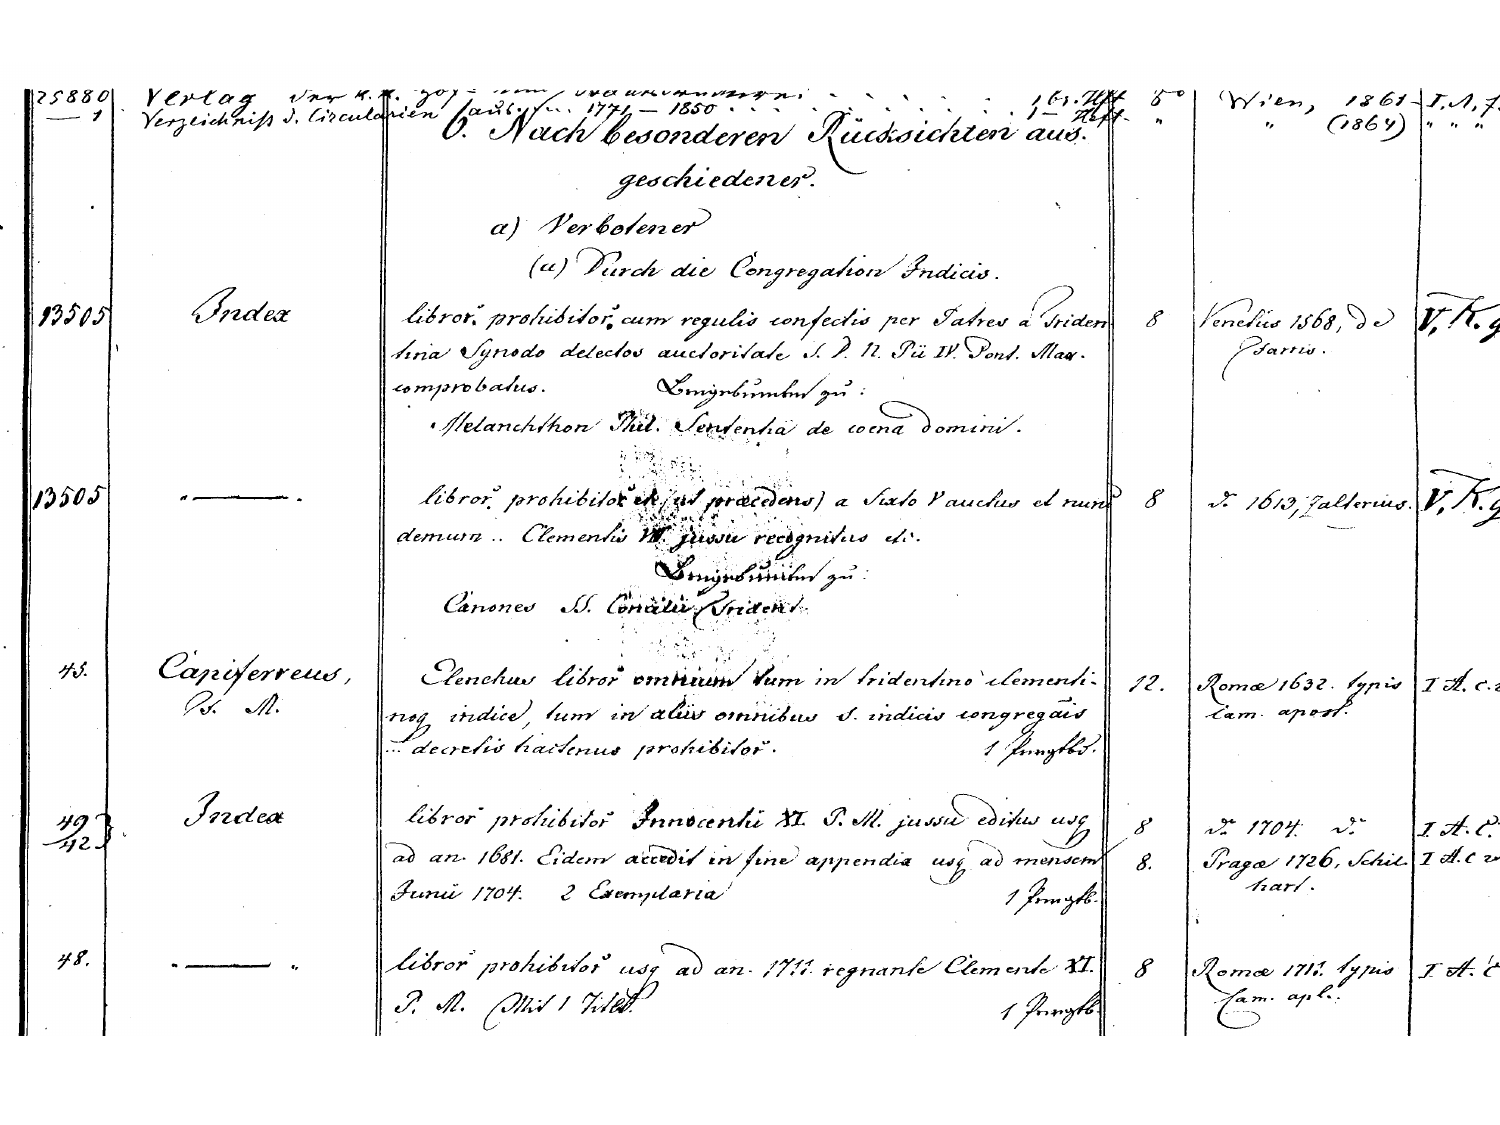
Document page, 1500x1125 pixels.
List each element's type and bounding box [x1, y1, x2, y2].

picture [0, 62, 1500, 1036]
